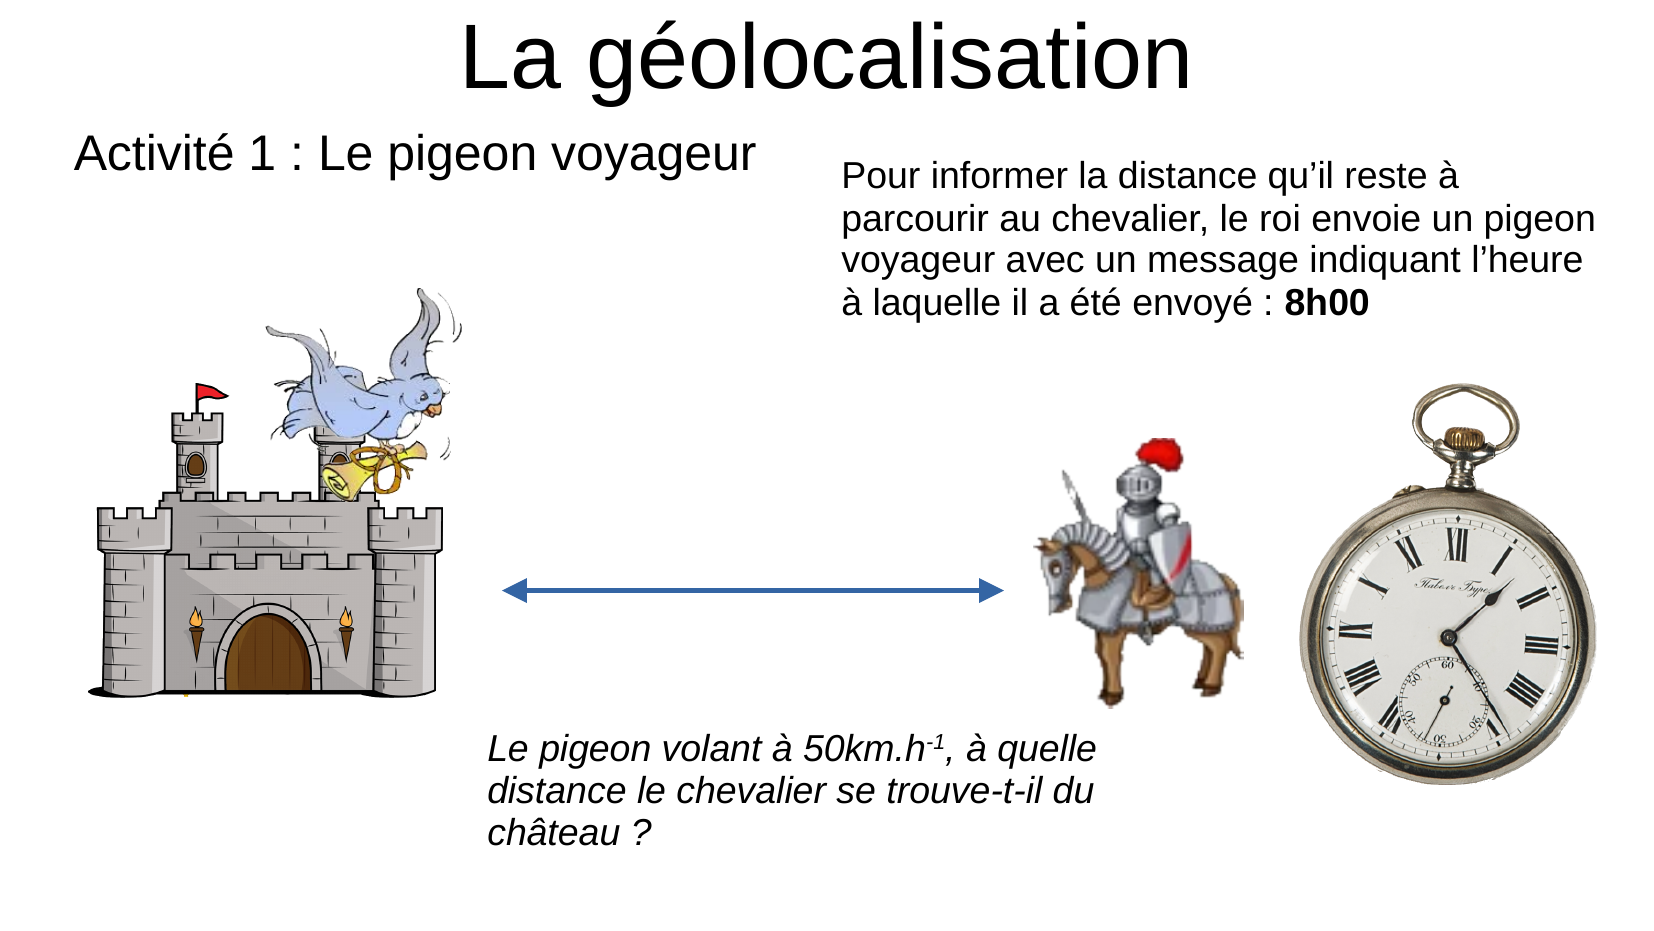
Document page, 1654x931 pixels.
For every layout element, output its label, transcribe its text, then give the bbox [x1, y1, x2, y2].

text_box Activité 1 : Le pigeon voyageur [59, 118, 773, 189]
title La géolocalisation [82, 1, 1571, 113]
text_box Le pigeon volant à 50km.h-1, à quelle distance le chevalier se trouve-t-il du château ? [472, 720, 1123, 898]
picture [1033, 438, 1244, 709]
picture [1299, 383, 1597, 785]
picture [88, 288, 462, 698]
text_box Pour informer la distance qu’il reste à parcourir au chevalier, le roi envoie un pigeon voyageur avec un message indiquant l’heure à laquelle il a été envoyé : 8h00 [826, 147, 1625, 355]
